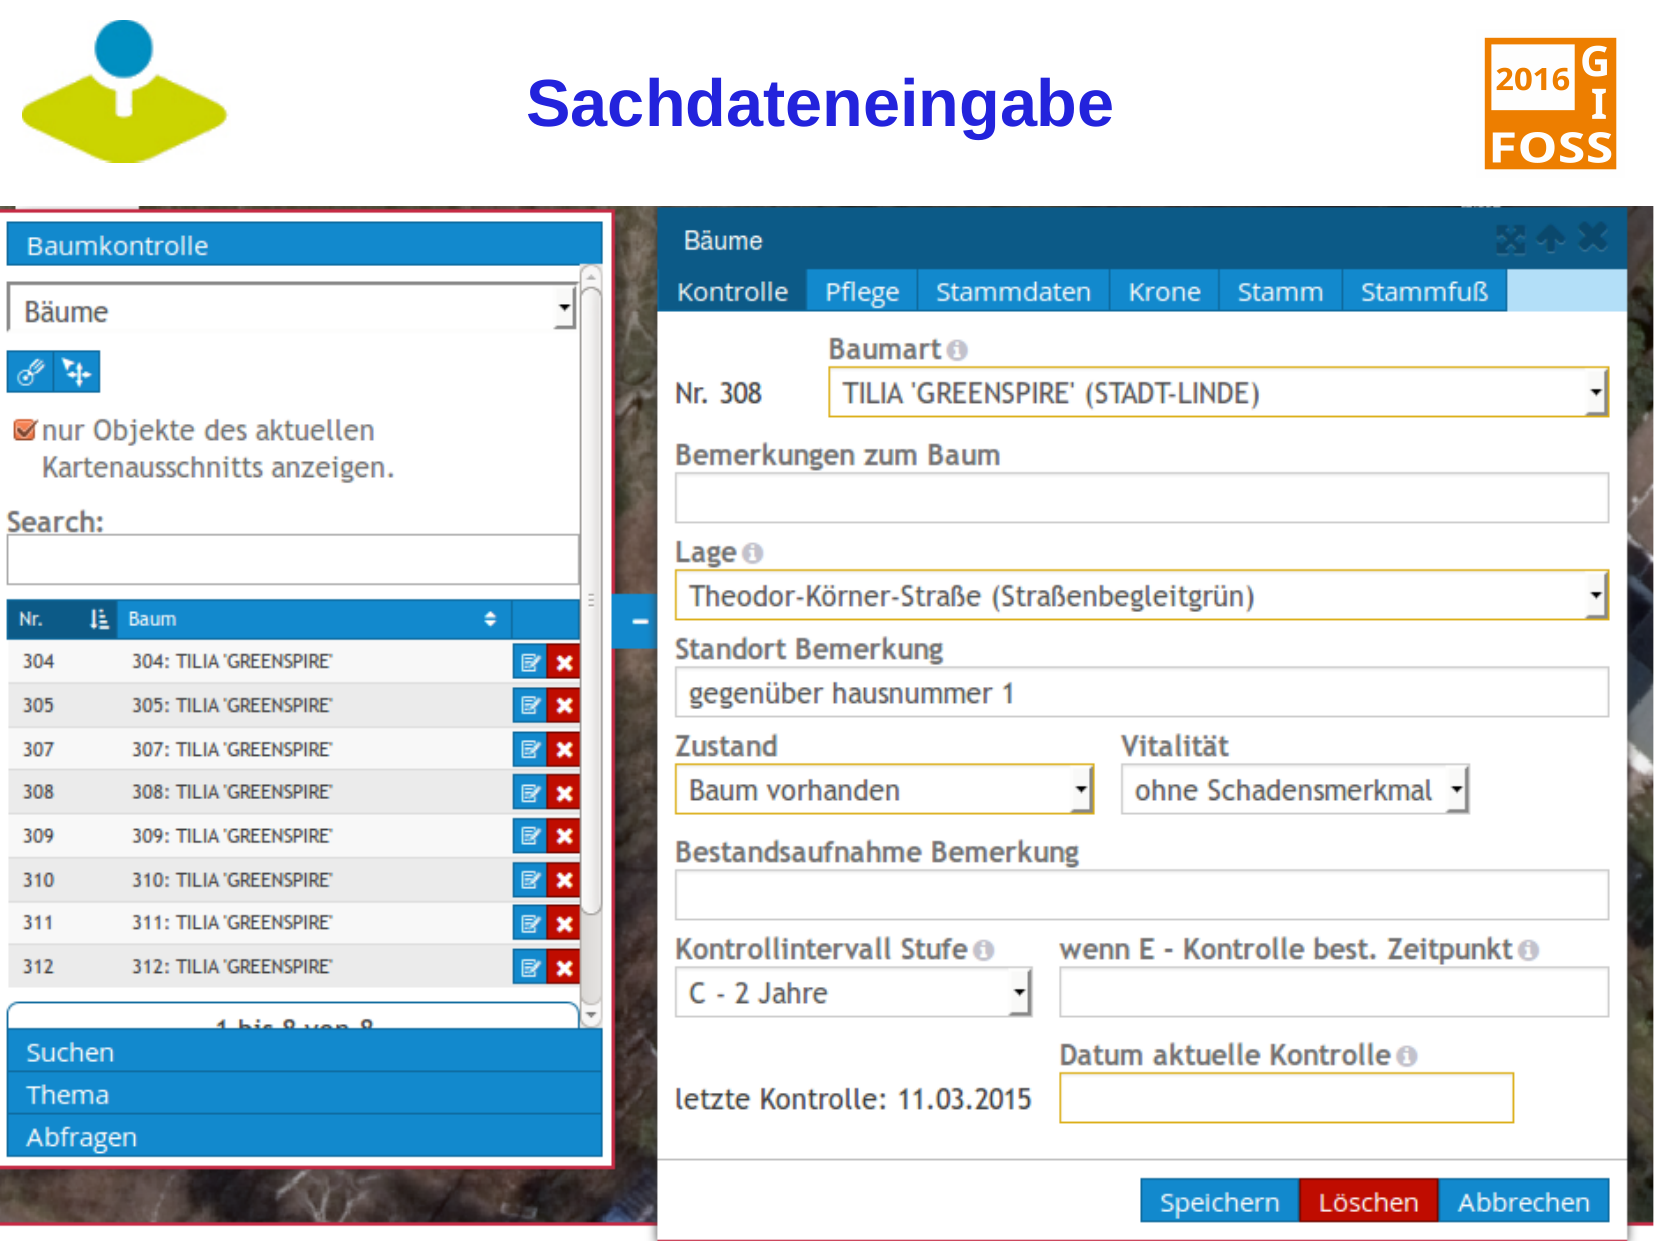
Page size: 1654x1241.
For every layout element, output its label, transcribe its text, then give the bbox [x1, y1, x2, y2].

picture [22, 20, 119, 163]
picture [1565, 29, 1625, 178]
picture [0, 206, 1654, 1241]
picture [128, 20, 231, 29]
title Sachdateneingabe [76, 29, 1565, 178]
